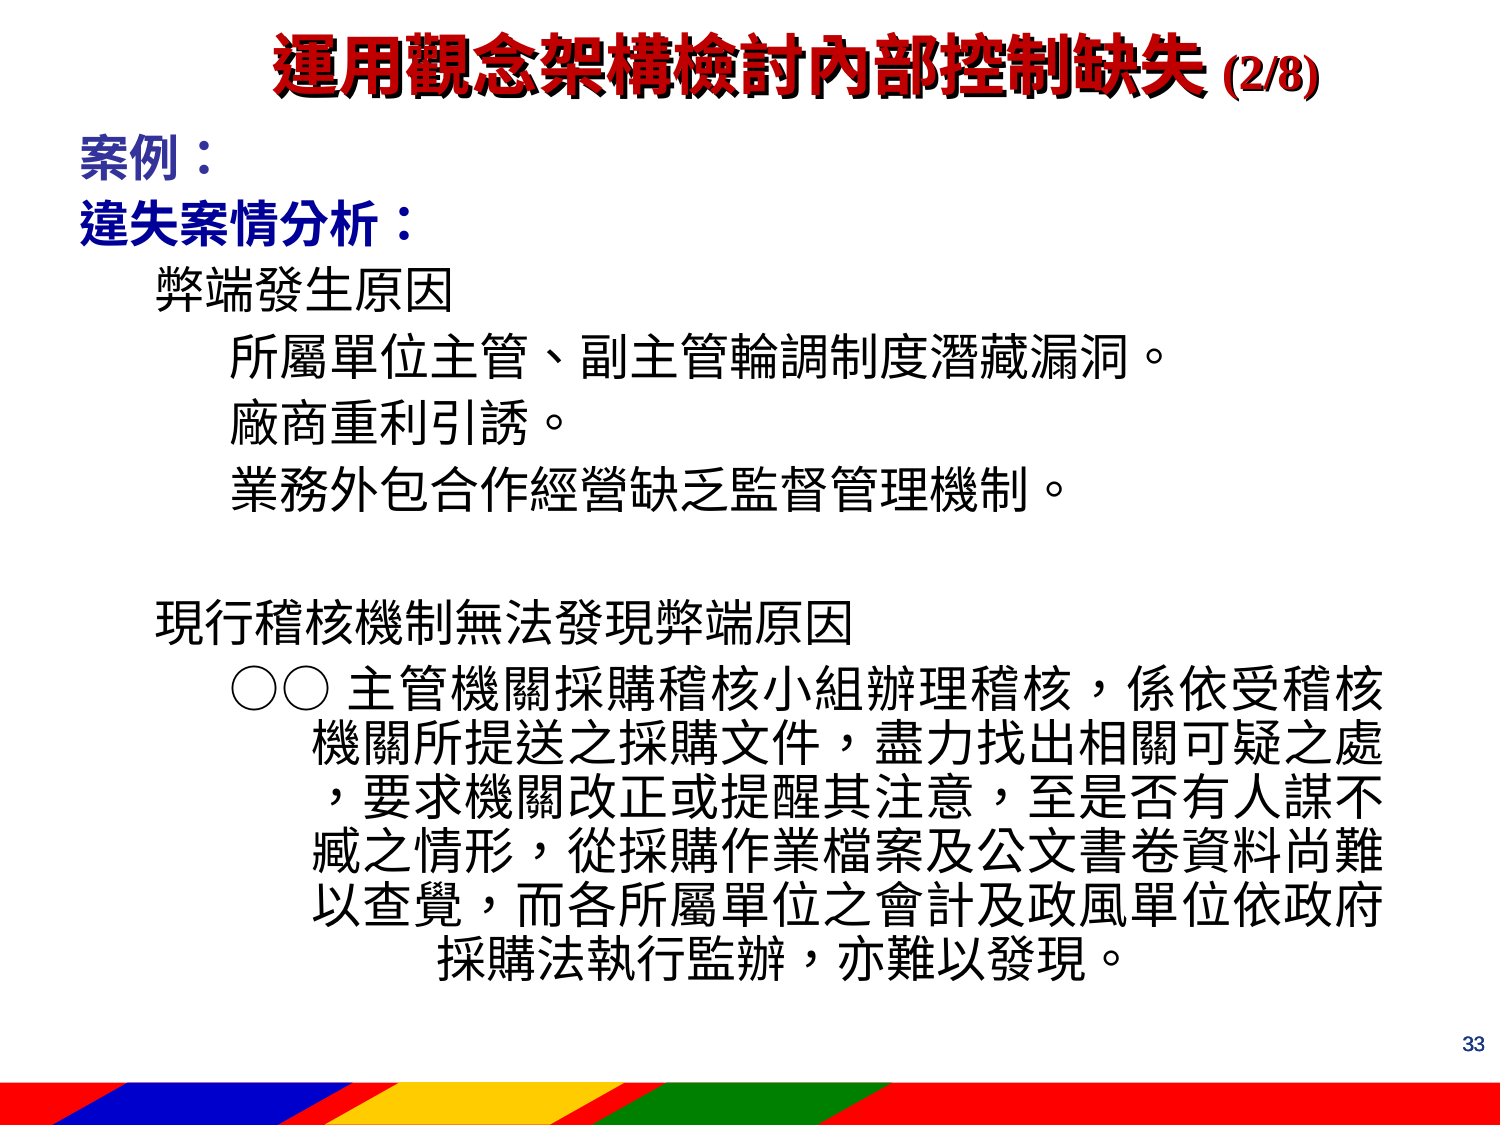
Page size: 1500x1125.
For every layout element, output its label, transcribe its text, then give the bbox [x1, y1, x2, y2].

text_box <編號> [1149, 1023, 1500, 1099]
subtitle 案例： 違失案情分析： 弊端發生原因 所屬單位主管、副主管輪調制度潛藏漏洞。 廠商重利引誘。 業務外包合作經營缺乏監督管理機制。 現行稽核機制無法發現弊端原因 ○○主管機關採購稽核小組辦理稽核，係依受稽核機關所提送之採購文件，盡力找出相關可疑之處，要求機關改正或提醒其注意，至是否有人謀不臧之情形，從採購作業檔案及公文書卷資料尚難以查覺，而各所屬單位之會計及政風單位依政府 採購法執行監辦，亦難以發現。 [64, 125, 1400, 999]
text_box 運用觀念架構檢討內部控制缺失(2/8) [90, 0, 1500, 126]
